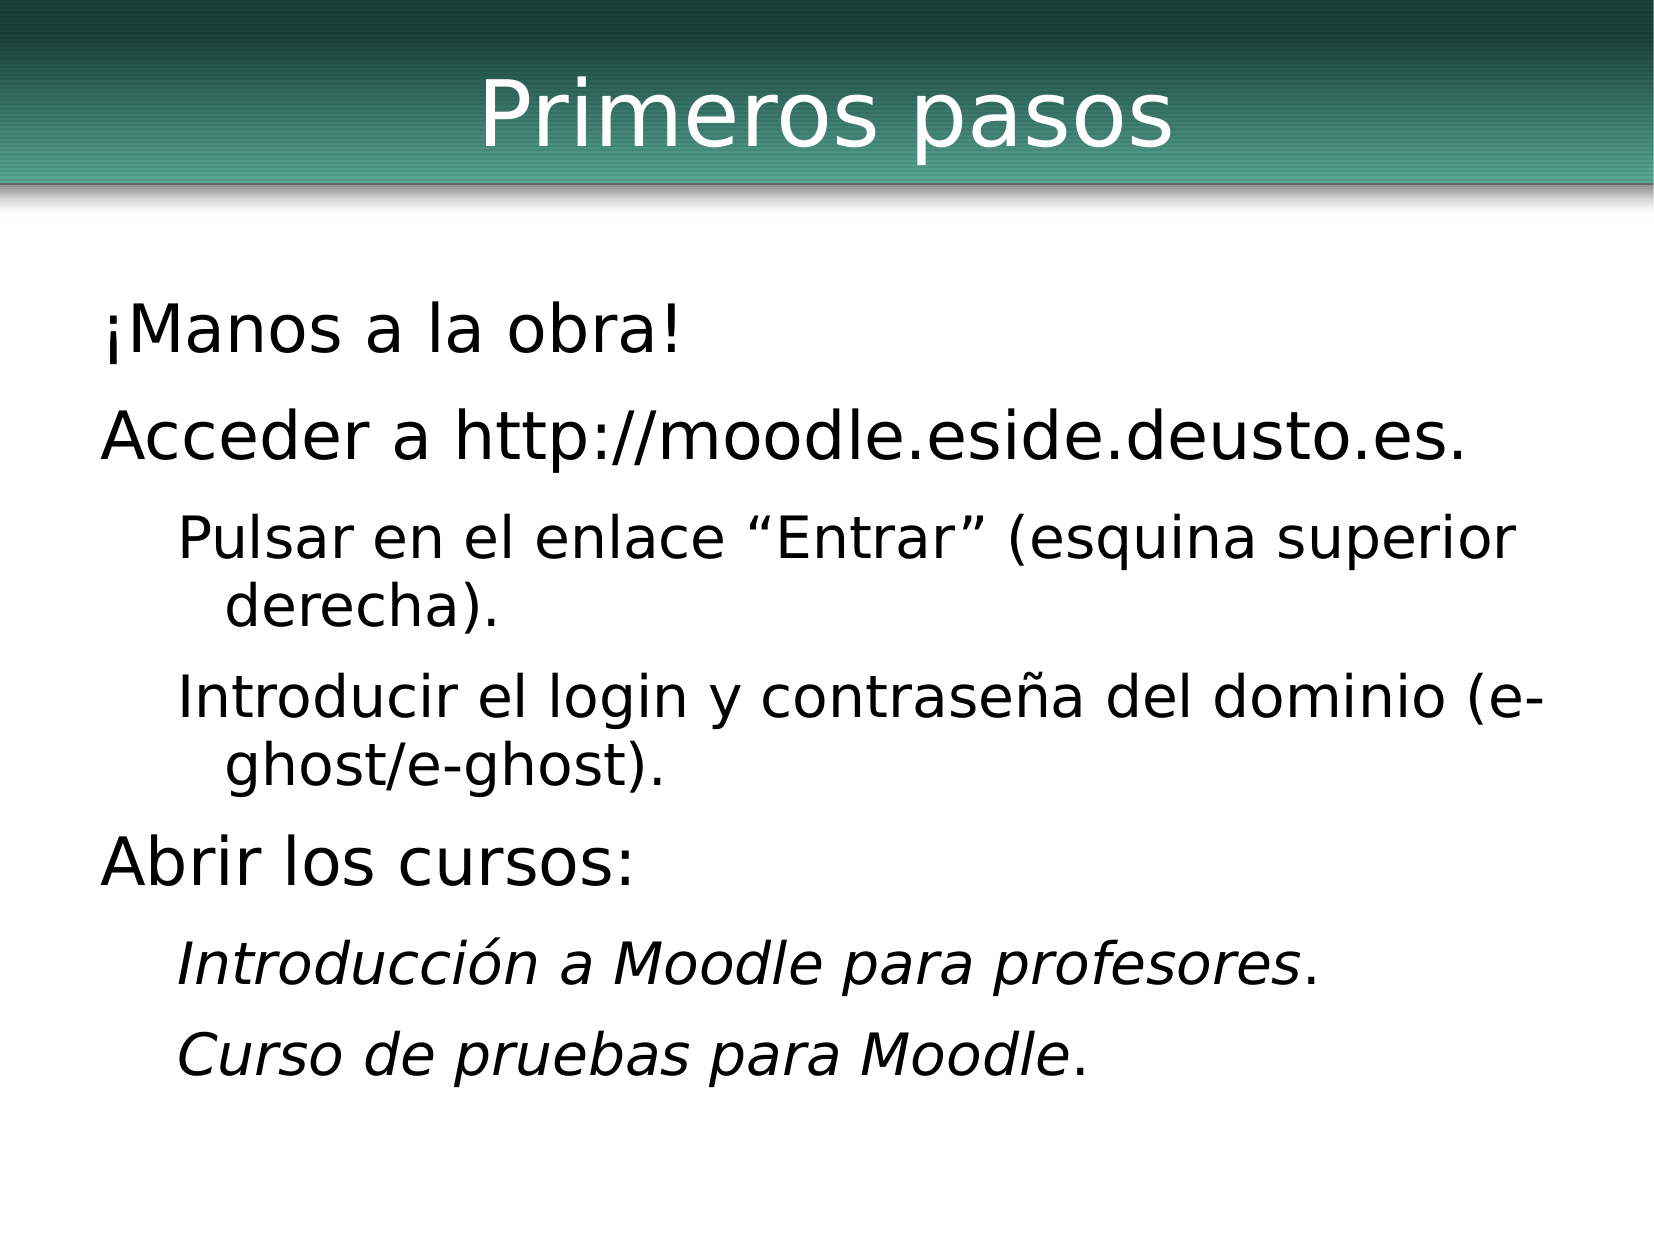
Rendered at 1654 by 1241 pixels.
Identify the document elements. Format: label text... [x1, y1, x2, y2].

picture [0, 0, 1654, 225]
list ¡Manos a la obra! Acceder a http://moodle.eside.deusto.es. Pulsar en el enlace “Entrar” (esquina superior derecha). Introducir el login y contraseña del dominio (e-ghost/e-ghost). Abrir los cursos: Introducción a Moodle para profesores. Curso de pruebas para Moodle. [82, 290, 1571, 1094]
title Primeros pasos [82, 11, 1571, 219]
